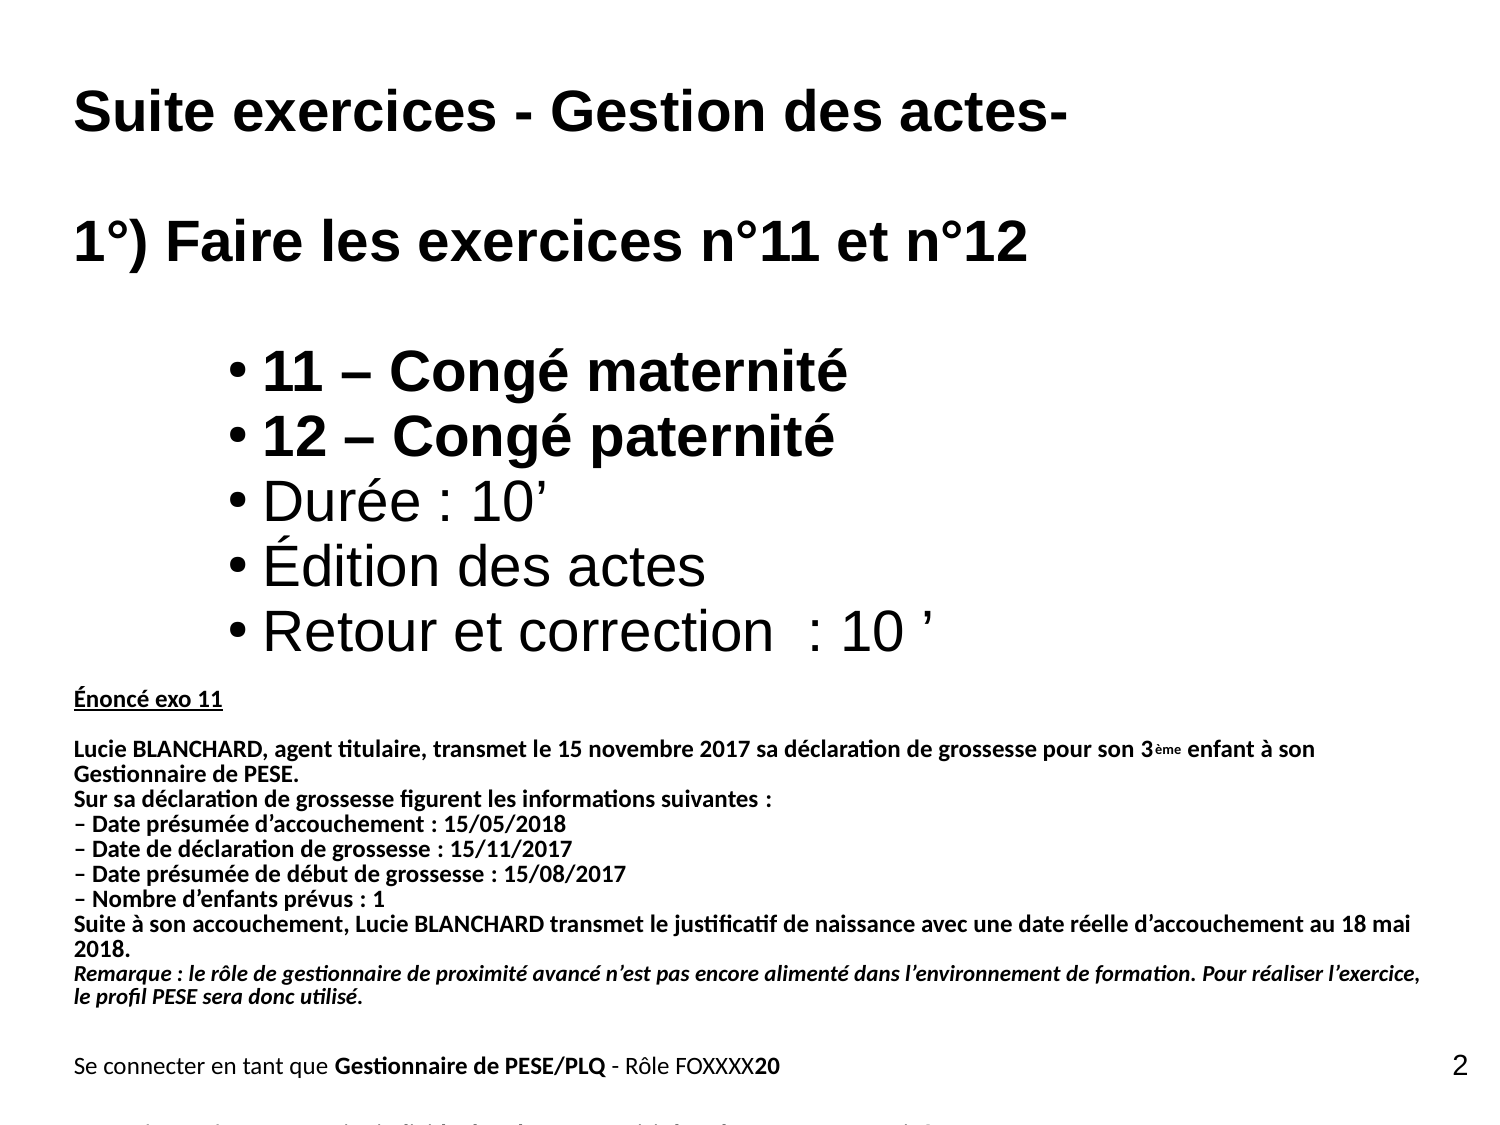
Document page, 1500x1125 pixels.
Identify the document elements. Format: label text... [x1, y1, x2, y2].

text_box Suite exercices - Gestion des actes- 1°) Faire les exercices n°11 et n°12 11 – Congé maternité 12 – Congé paternité Durée : 10’ Édition des actes Retour et correction : 10 ’ Énoncé exo 11 Lucie BLANCHARD, agent titulaire, transmet le 15 novembre 2017 sa déclaration de grossesse pour son 3ème enfant à son Gestionnaire de PESE. Sur sa déclaration de grossesse figurent les informations suivantes : – Date présumée d’accouchement : 15/05/2018 – Date de déclaration de grossesse : 15/11/2017 – Date présumée de début de grossesse : 15/08/2017 – Nombre d’enfants prévus : 1 Suite à son accouchement, Lucie BLANCHARD transmet le justificatif de naissance avec une date réelle d’accouchement au 18 mai 2018. Remarque : le rôle de gestionnaire de proximité avancé n’est pas encore alimenté dans l’environnement de formation. Pour réaliser l’exercice, le profil PESE sera donc utilisé. Se connecter en tant que Gestionnaire de PESE/PLQ - Rôle FOXXXX20 Se rendre sur la page Dossier individuel > Absence > Saisir les absences > Maternité [59, 70, 1453, 1125]
